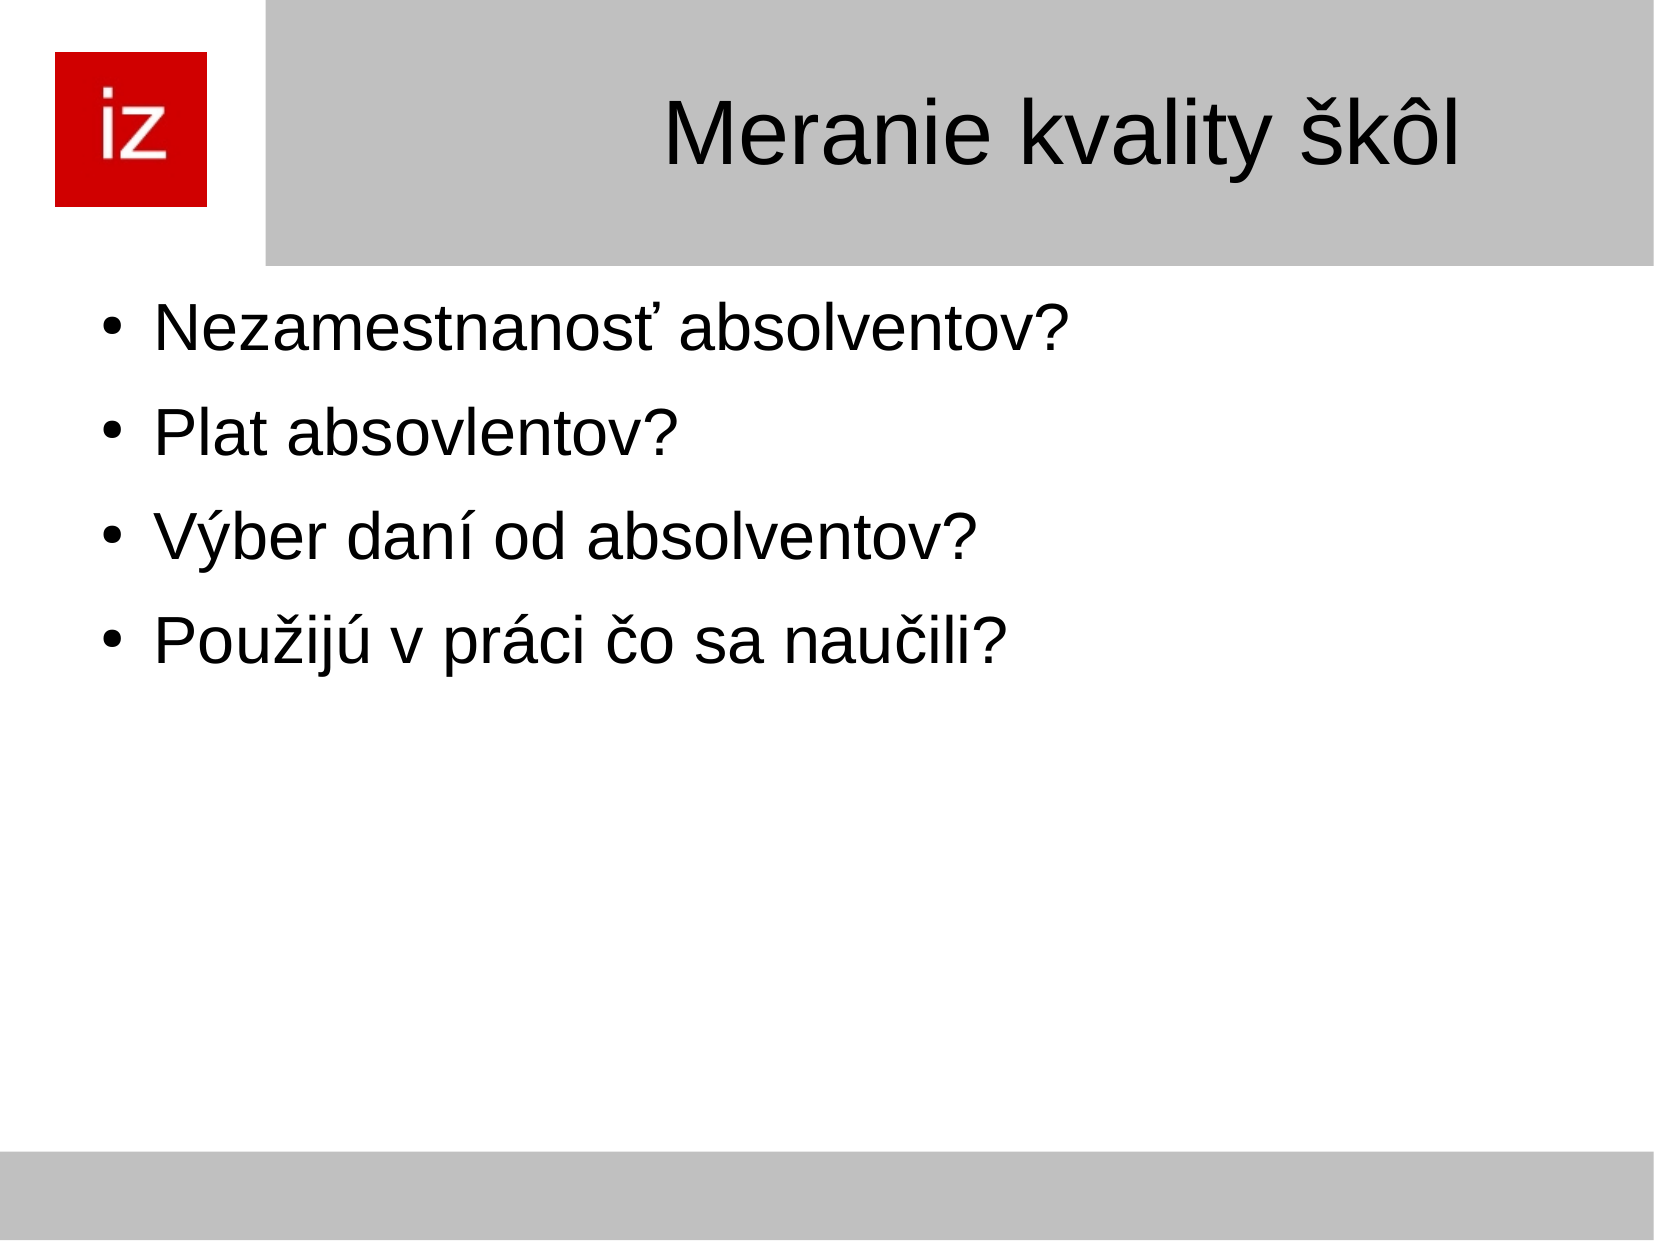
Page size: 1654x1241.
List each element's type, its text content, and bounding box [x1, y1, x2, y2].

list Nezamestnanosť absolventov? Plat absovlentov? Výber daní od absolventov? Použijú v práci čo sa naučili? [82, 290, 1571, 1010]
title Meranie kvality škôl [561, 29, 1565, 237]
picture [55, 52, 207, 207]
